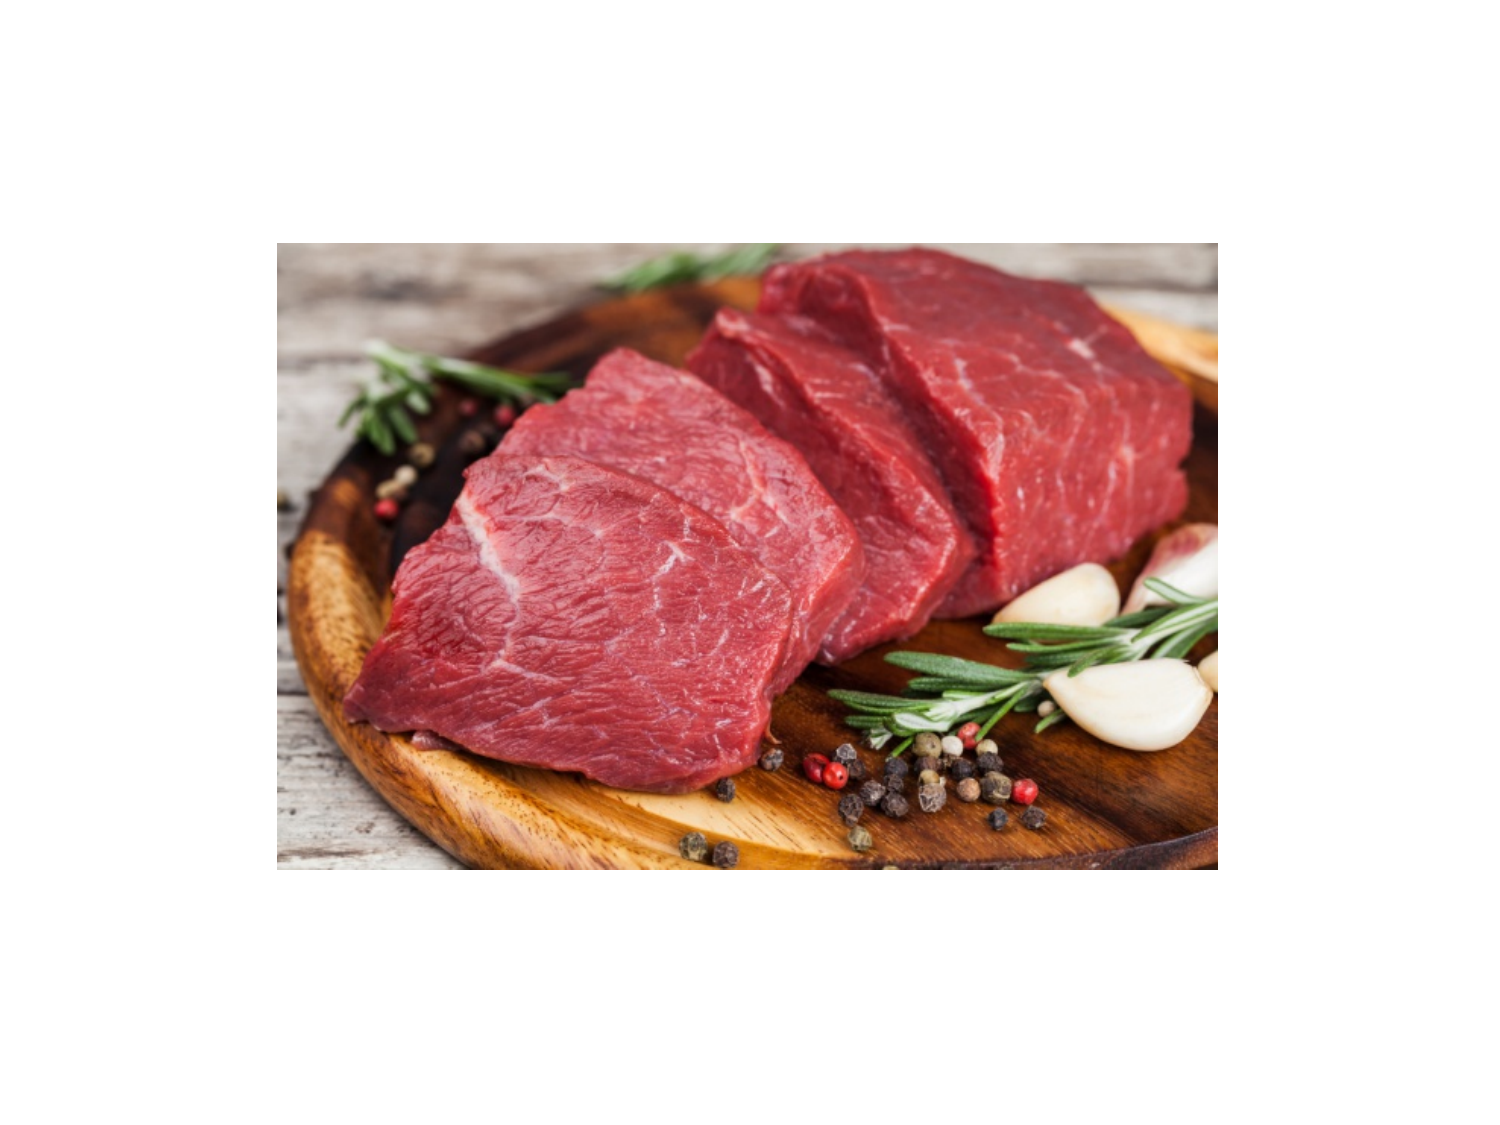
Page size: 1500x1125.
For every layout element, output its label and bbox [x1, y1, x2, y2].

picture [277, 243, 1218, 870]
